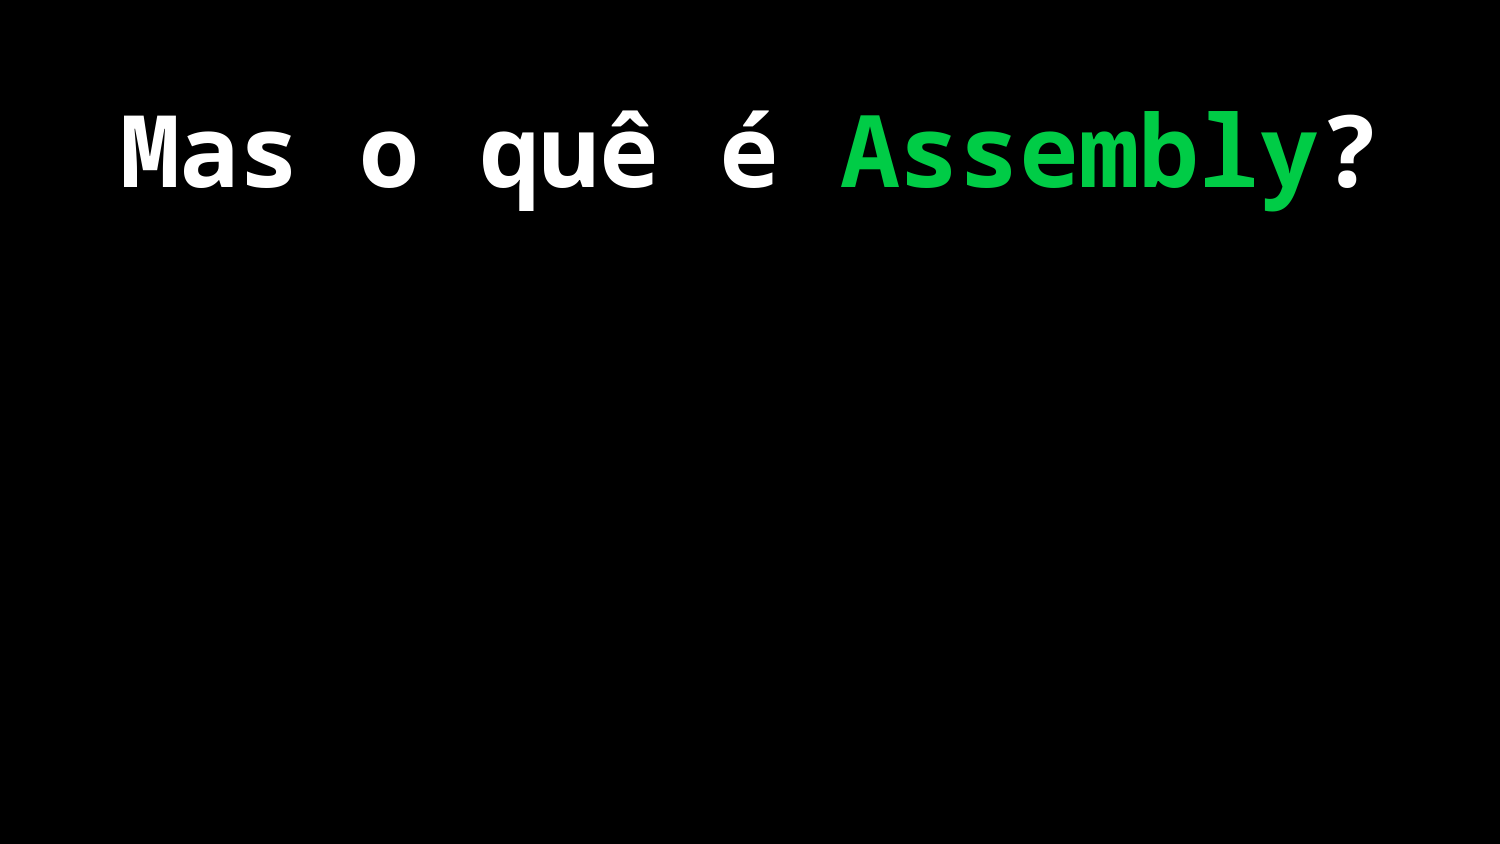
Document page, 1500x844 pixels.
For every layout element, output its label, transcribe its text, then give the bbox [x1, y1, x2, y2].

title Mas o quê é Assembly? [51, 72, 1449, 167]
